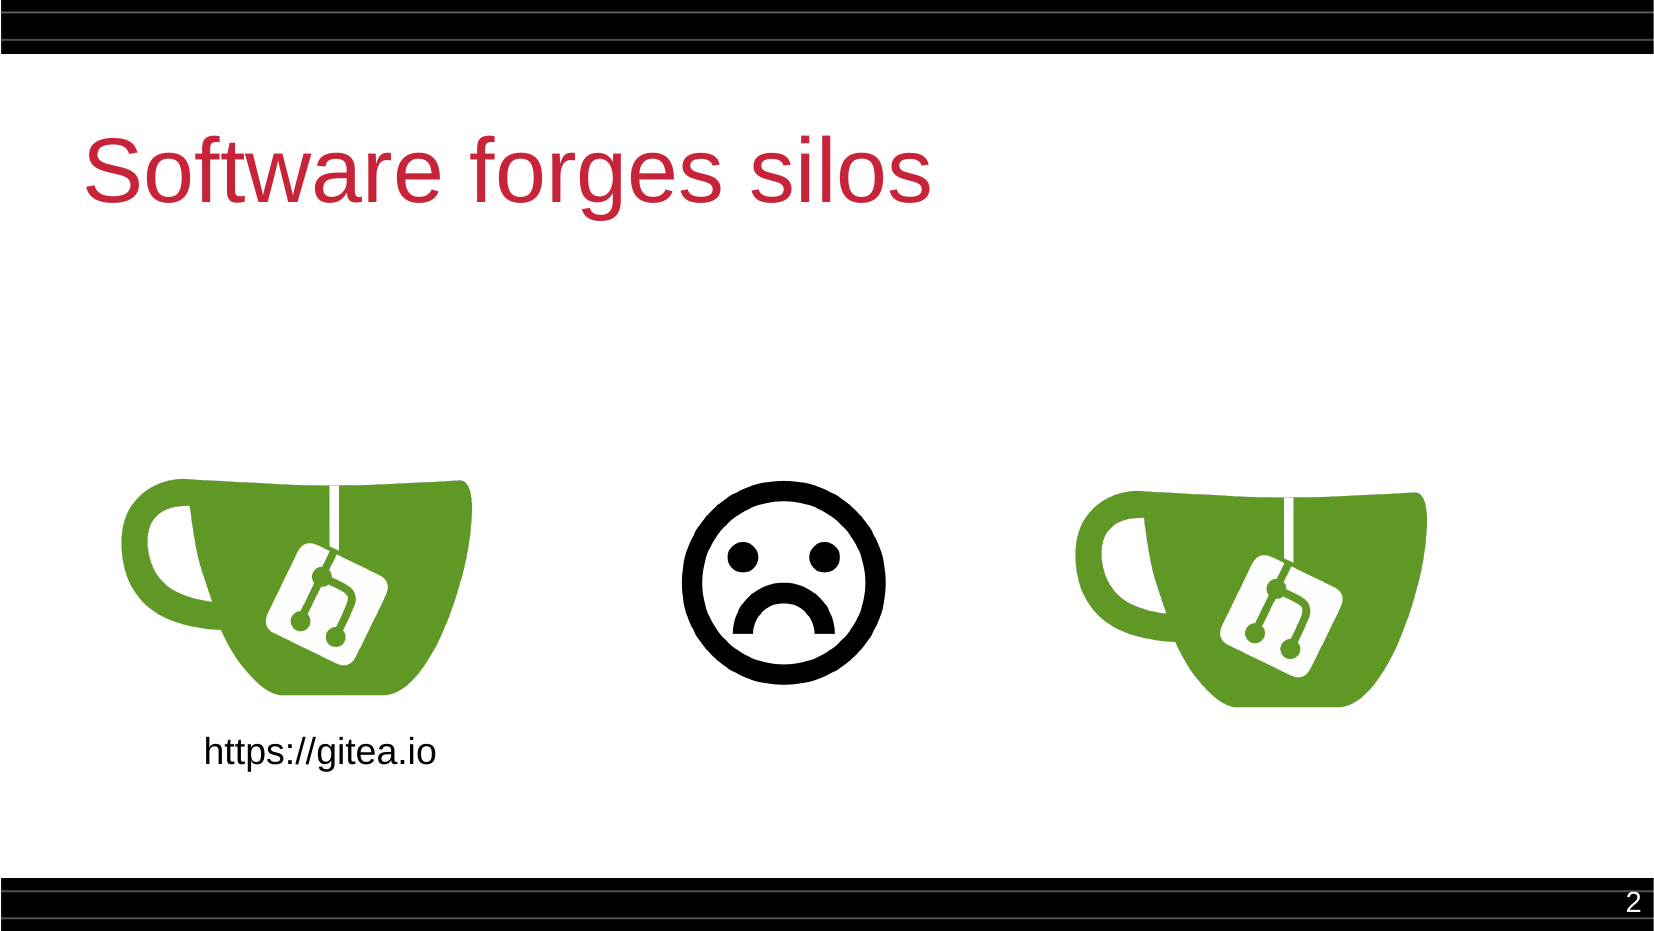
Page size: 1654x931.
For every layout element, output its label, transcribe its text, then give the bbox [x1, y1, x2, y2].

title Software forges silos [82, 92, 1571, 249]
picture [1, 878, 1654, 931]
picture [1, 0, 1654, 54]
text_box https://gitea.io [188, 722, 452, 780]
picture [661, 460, 906, 705]
picture [118, 399, 475, 756]
picture [1072, 411, 1430, 768]
